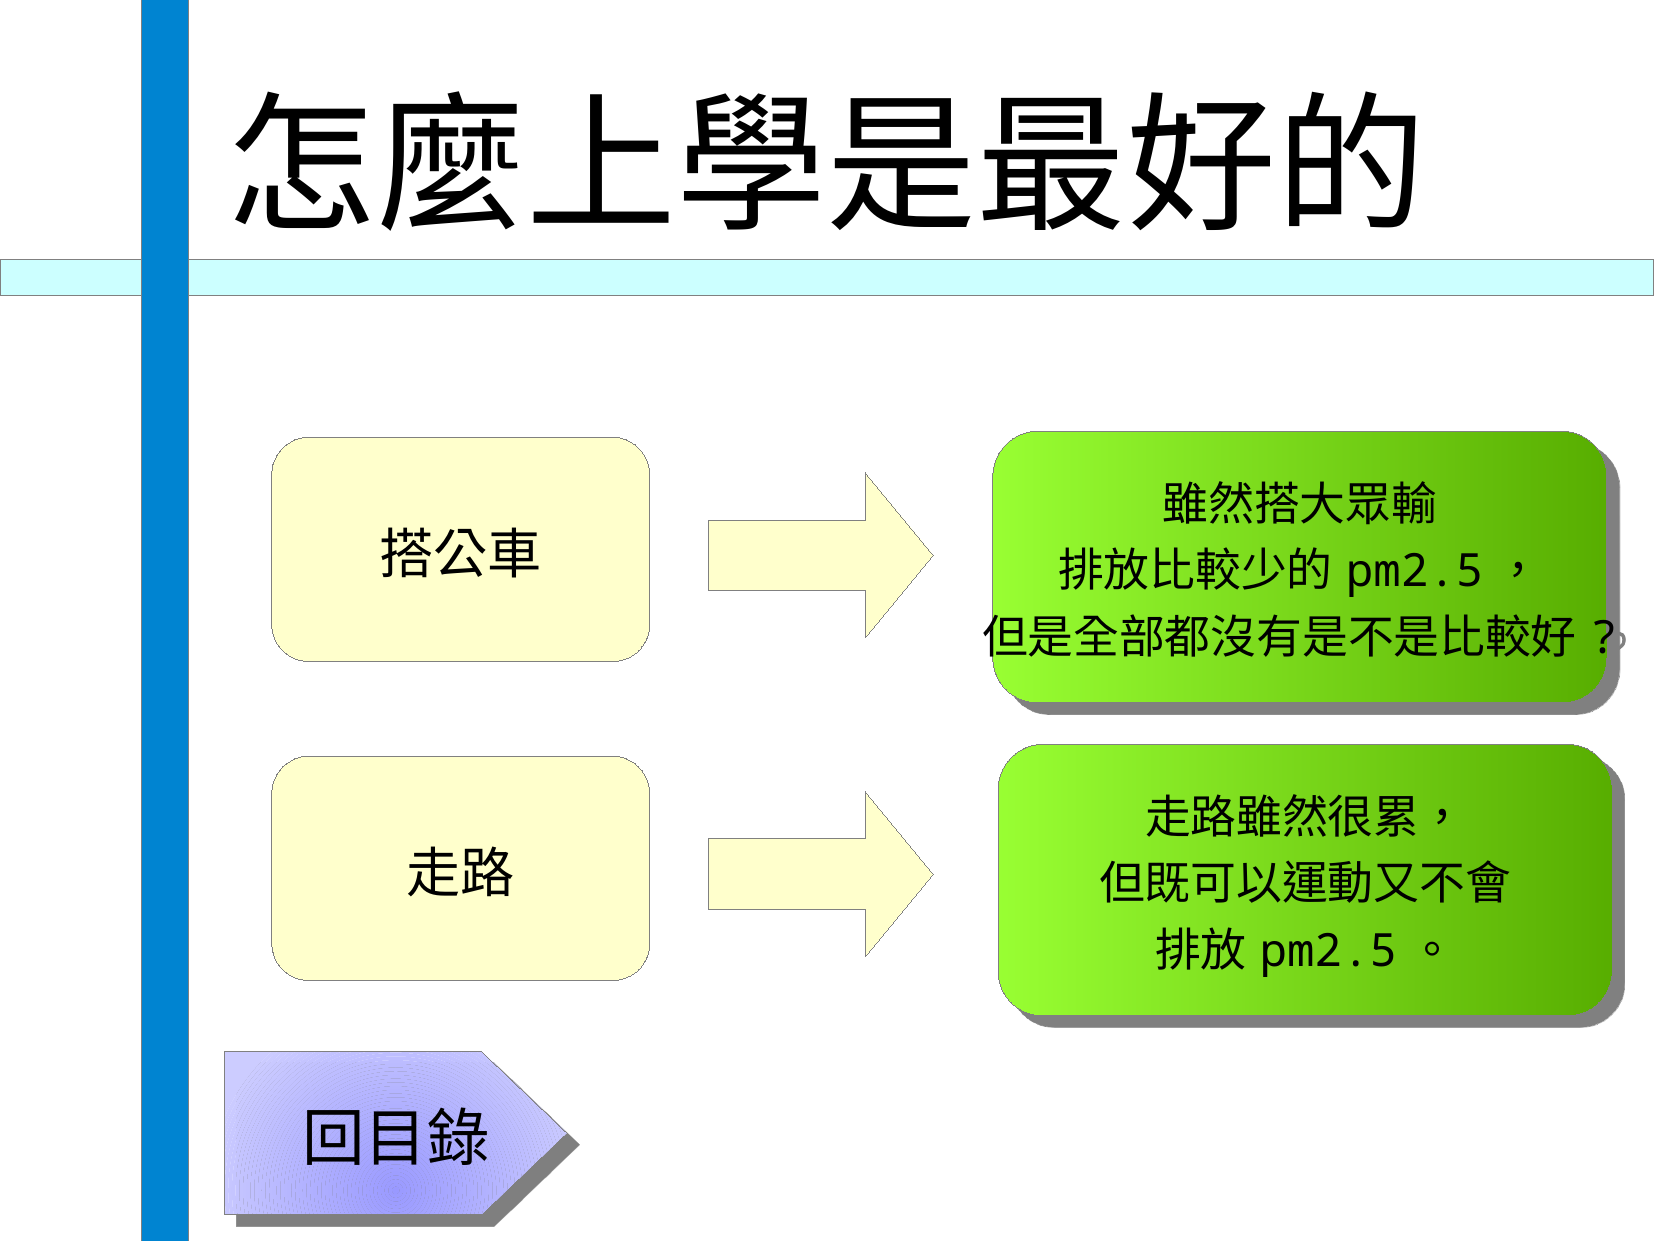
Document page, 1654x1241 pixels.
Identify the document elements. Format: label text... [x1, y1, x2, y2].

text_box 走路雖然很累， 但既可以運動又不會 排放pm2.5。 [998, 744, 1613, 1016]
text_box 雖然搭大眾輸 排放比較少的pm2.5， 但是全部都沒有是不是比較好? [992, 431, 1608, 703]
text_box [708, 791, 934, 957]
text_box 搭公車 [271, 437, 650, 662]
title 怎麼上學是最好的 [82, 49, 1571, 257]
text_box [708, 472, 934, 638]
text_box 走路 [271, 756, 650, 981]
text_box 回目錄 [224, 1051, 568, 1215]
